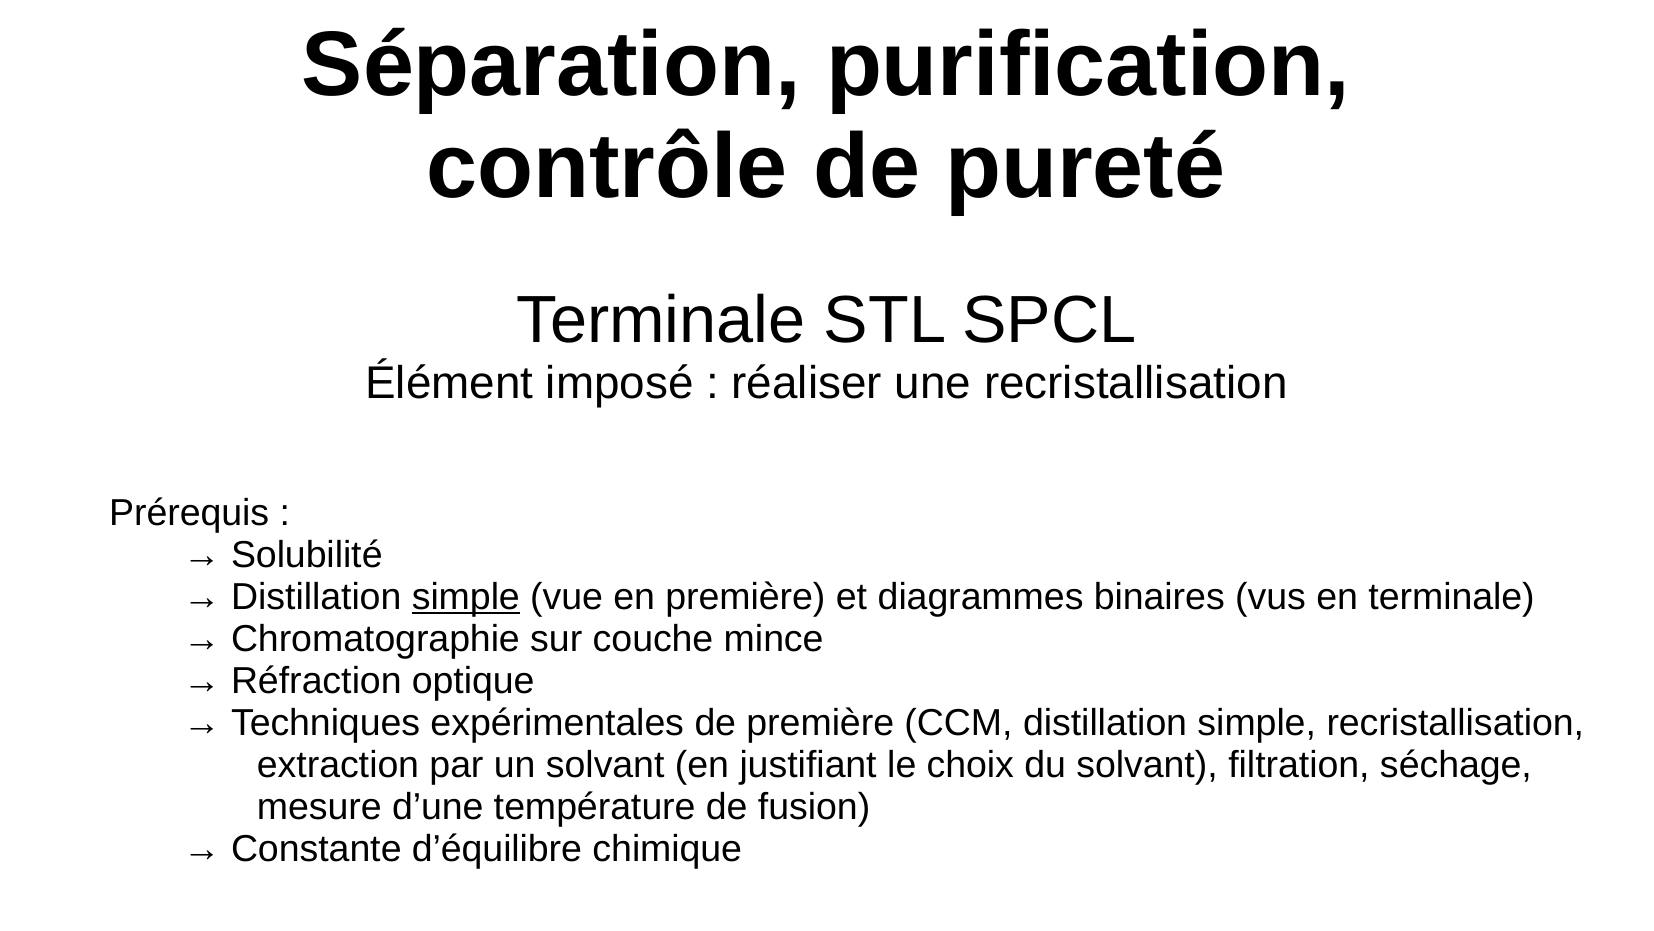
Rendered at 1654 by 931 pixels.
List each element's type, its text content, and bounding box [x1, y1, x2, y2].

title Séparation, purification, contrôle de pureté [82, 12, 1571, 218]
text_box Prérequis : → Solubilité → Distillation simple (vue en première) et diagrammes binaires (vus en terminale) → Chromatographie sur couche mince → Réfraction optique → Techniques expérimentales de première (CCM, distillation simple, recristallisation, extraction par un solvant (en justifiant le choix du solvant), filtration, séchage, mesure d’une température de fusion) → Constante d’équilibre chimique [94, 484, 1600, 877]
title Terminale STL SPCL Élément imposé : réaliser une recristallisation [82, 267, 1571, 423]
